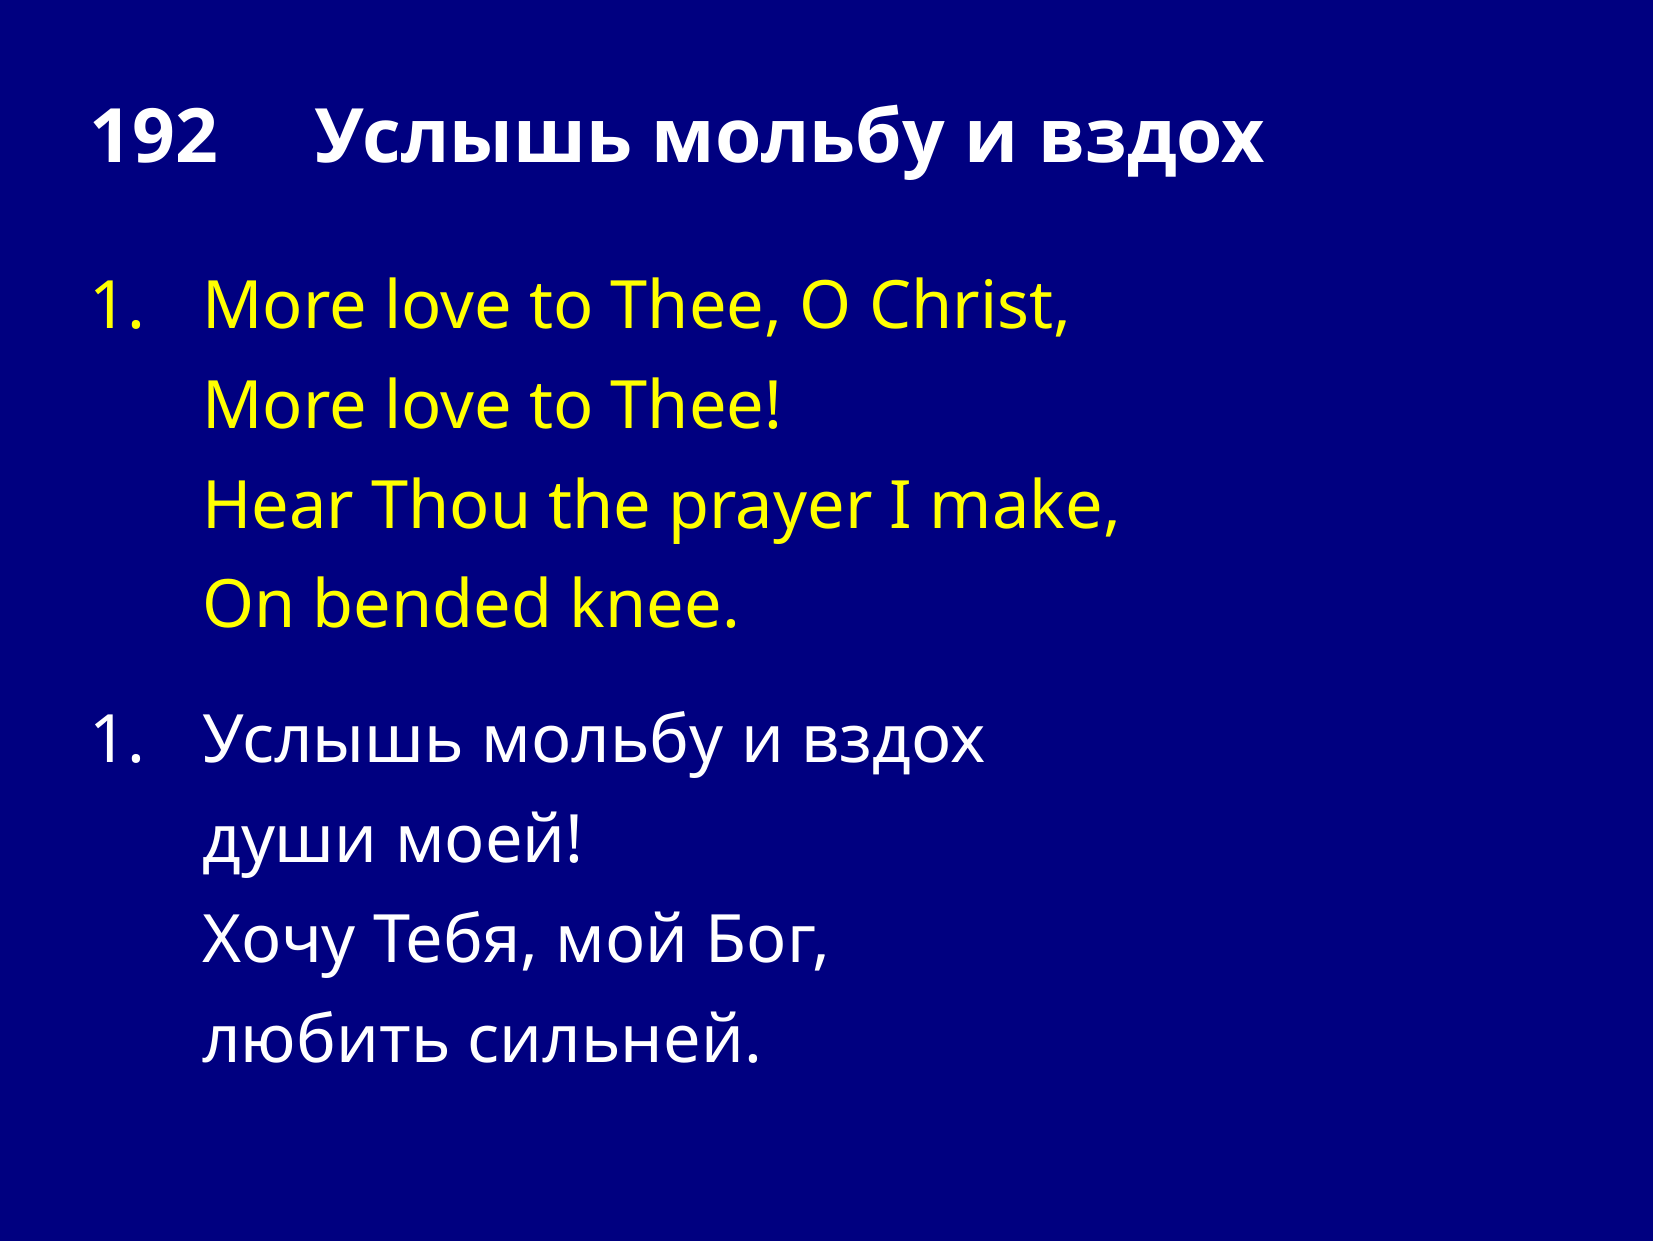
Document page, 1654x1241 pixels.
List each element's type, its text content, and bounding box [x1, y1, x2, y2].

text_box 192 Услышь мольбу и вздох [75, 75, 1576, 188]
text_box 1. Услышь мольбу и вздох души моей! Хочу Тебя, мой Бог, любить сильней. [75, 675, 1576, 1163]
text_box 1. More love to Thee, O Christ, More love to Thee! Hear Thou the prayer I make, On bended knee. [75, 188, 1576, 638]
